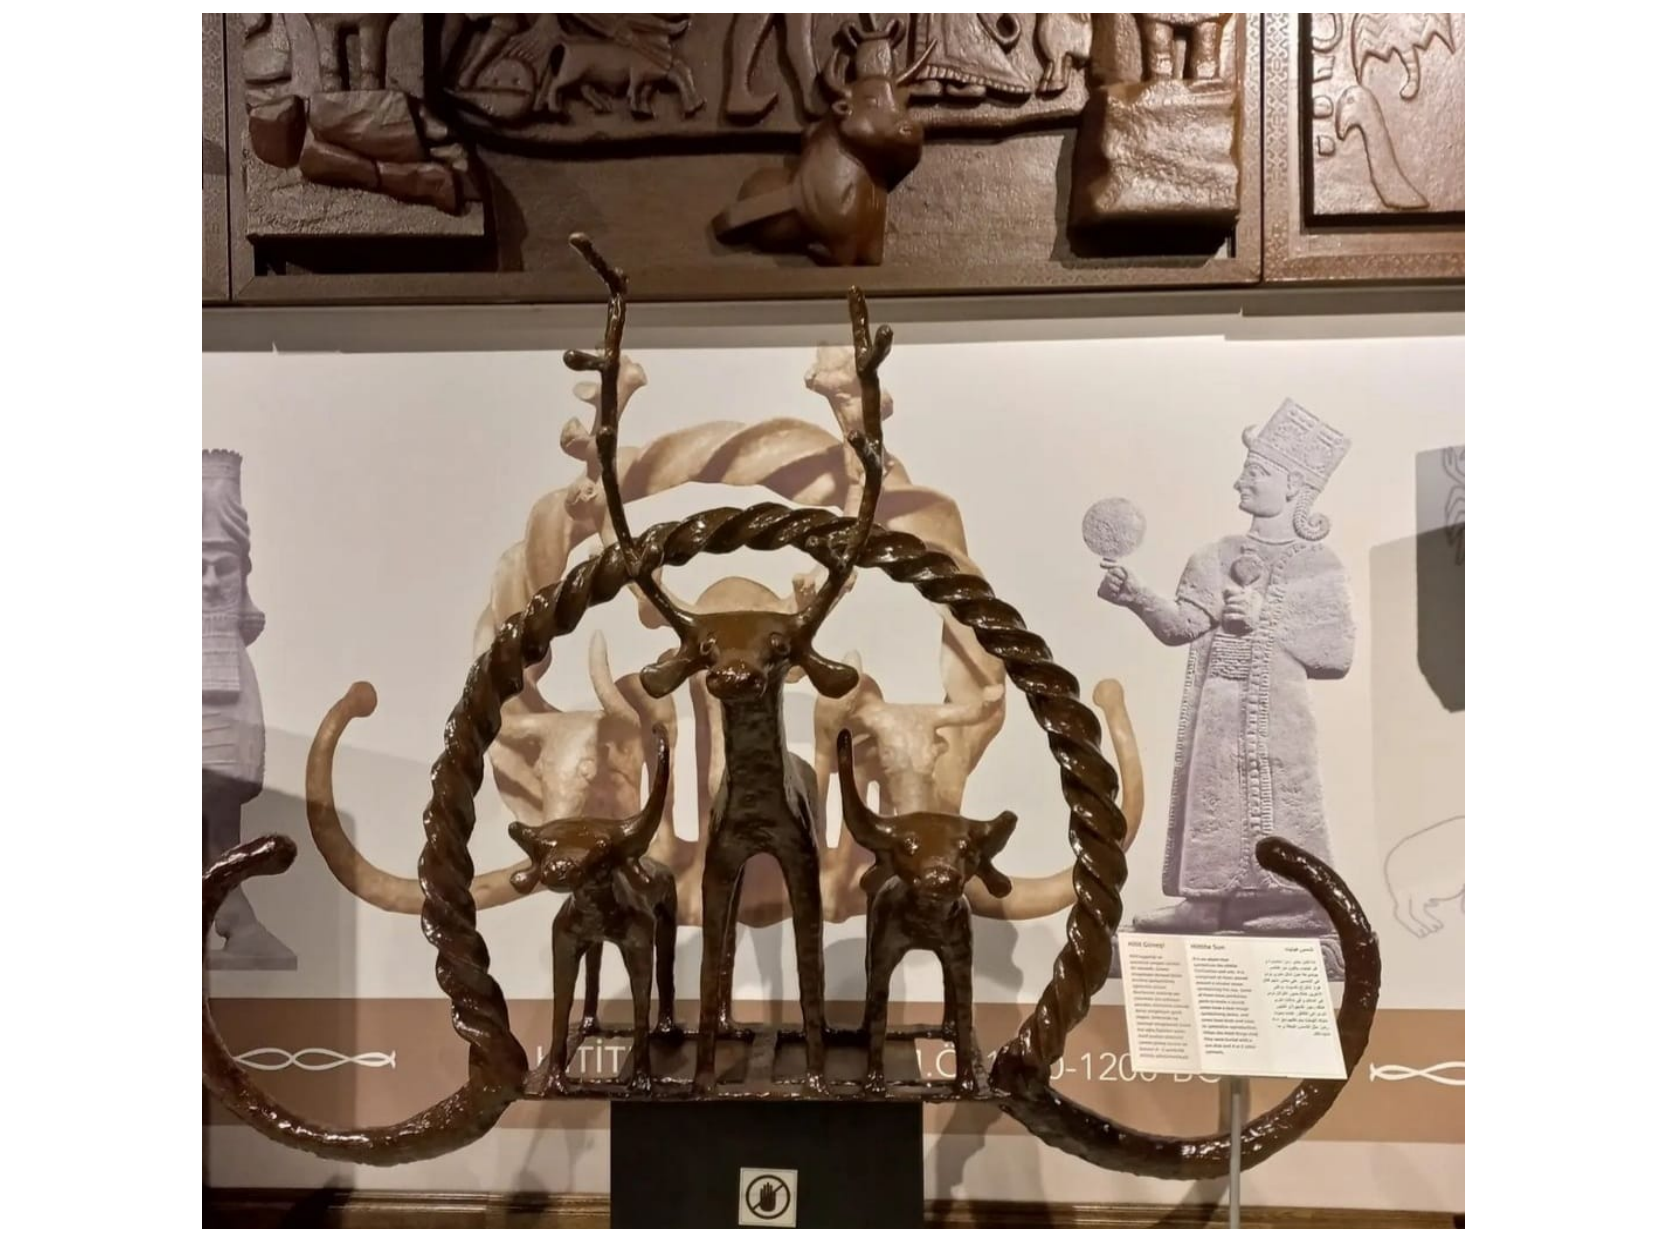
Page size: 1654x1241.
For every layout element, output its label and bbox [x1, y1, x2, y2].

picture [202, 13, 1465, 1229]
